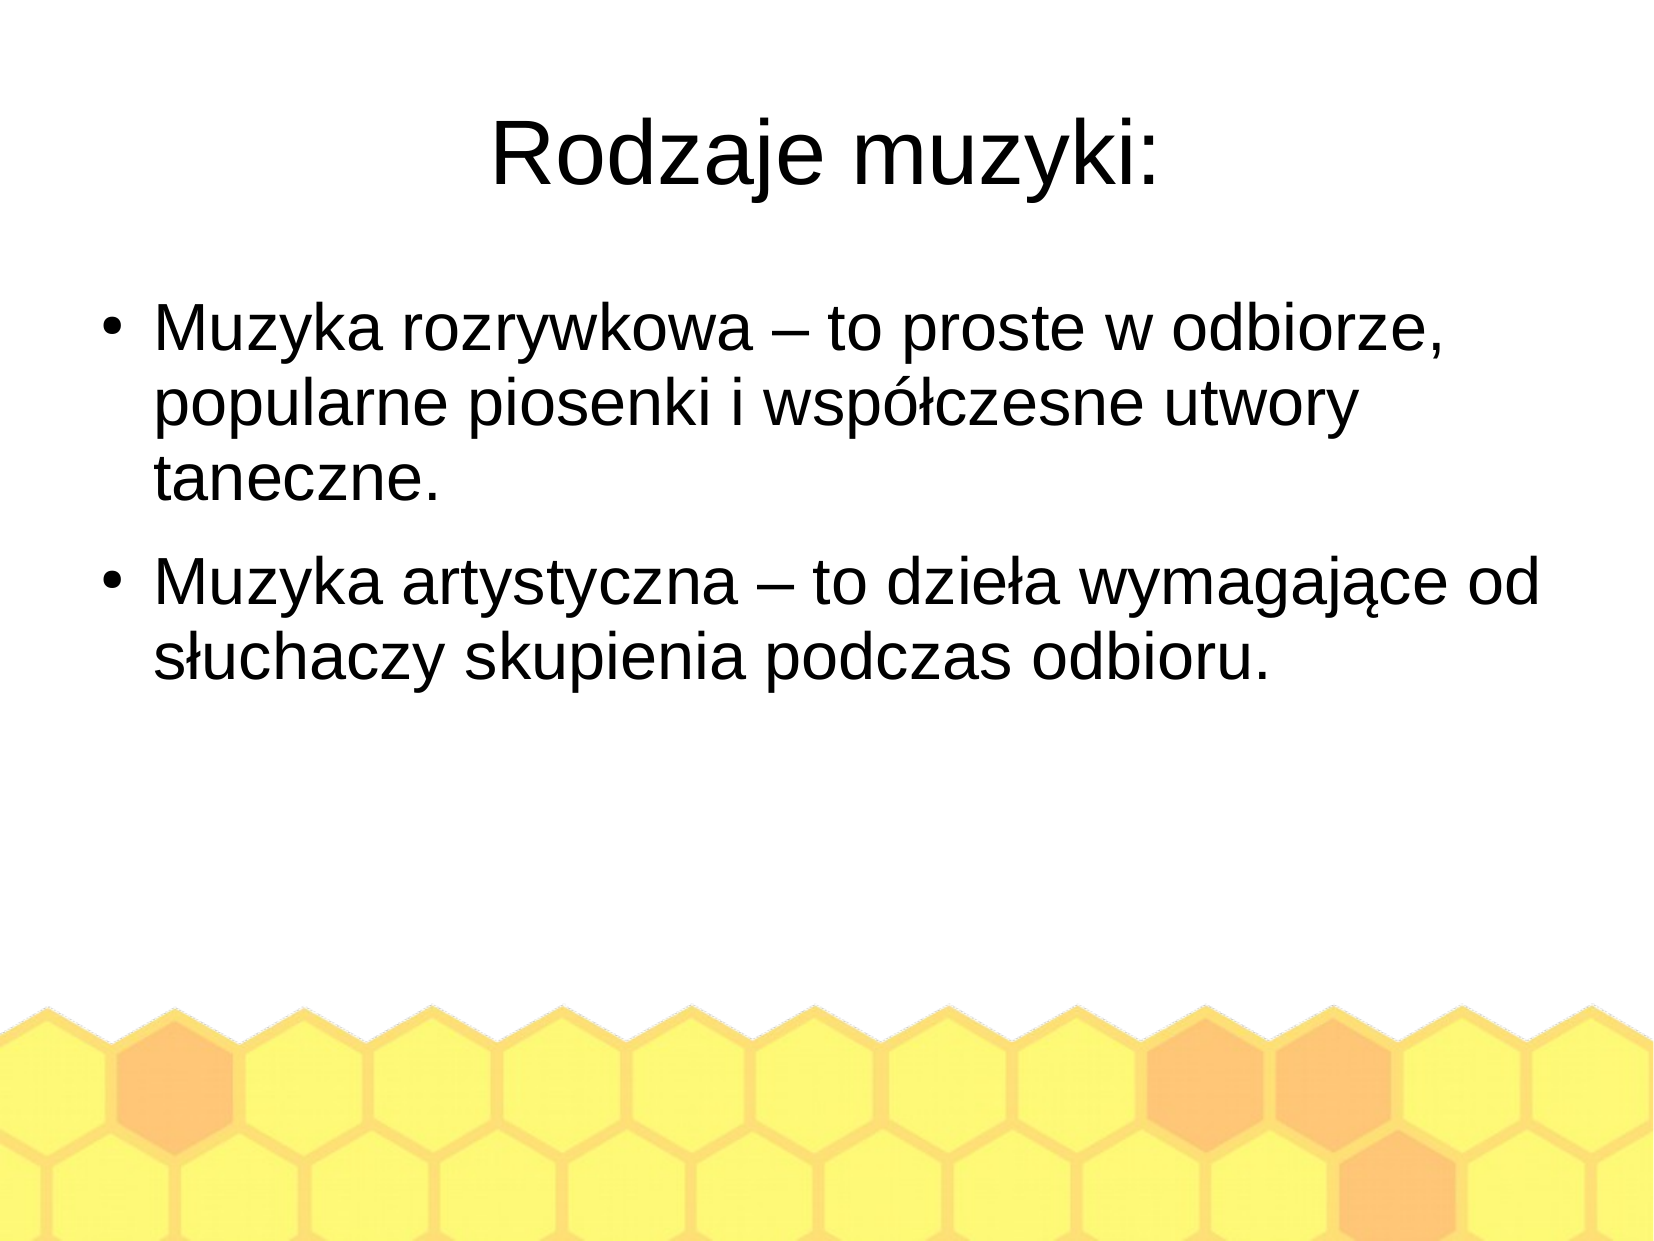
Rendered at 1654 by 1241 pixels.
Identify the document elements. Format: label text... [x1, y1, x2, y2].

list Muzyka rozrywkowa – to proste w odbiorze, popularne piosenki i współczesne utwory taneczne. Muzyka artystyczna – to dzieła wymagające od słuchaczy skupienia podczas odbioru. [82, 290, 1571, 1010]
title Rodzaje muzyki: [82, 49, 1571, 257]
picture [0, 1001, 1654, 1241]
